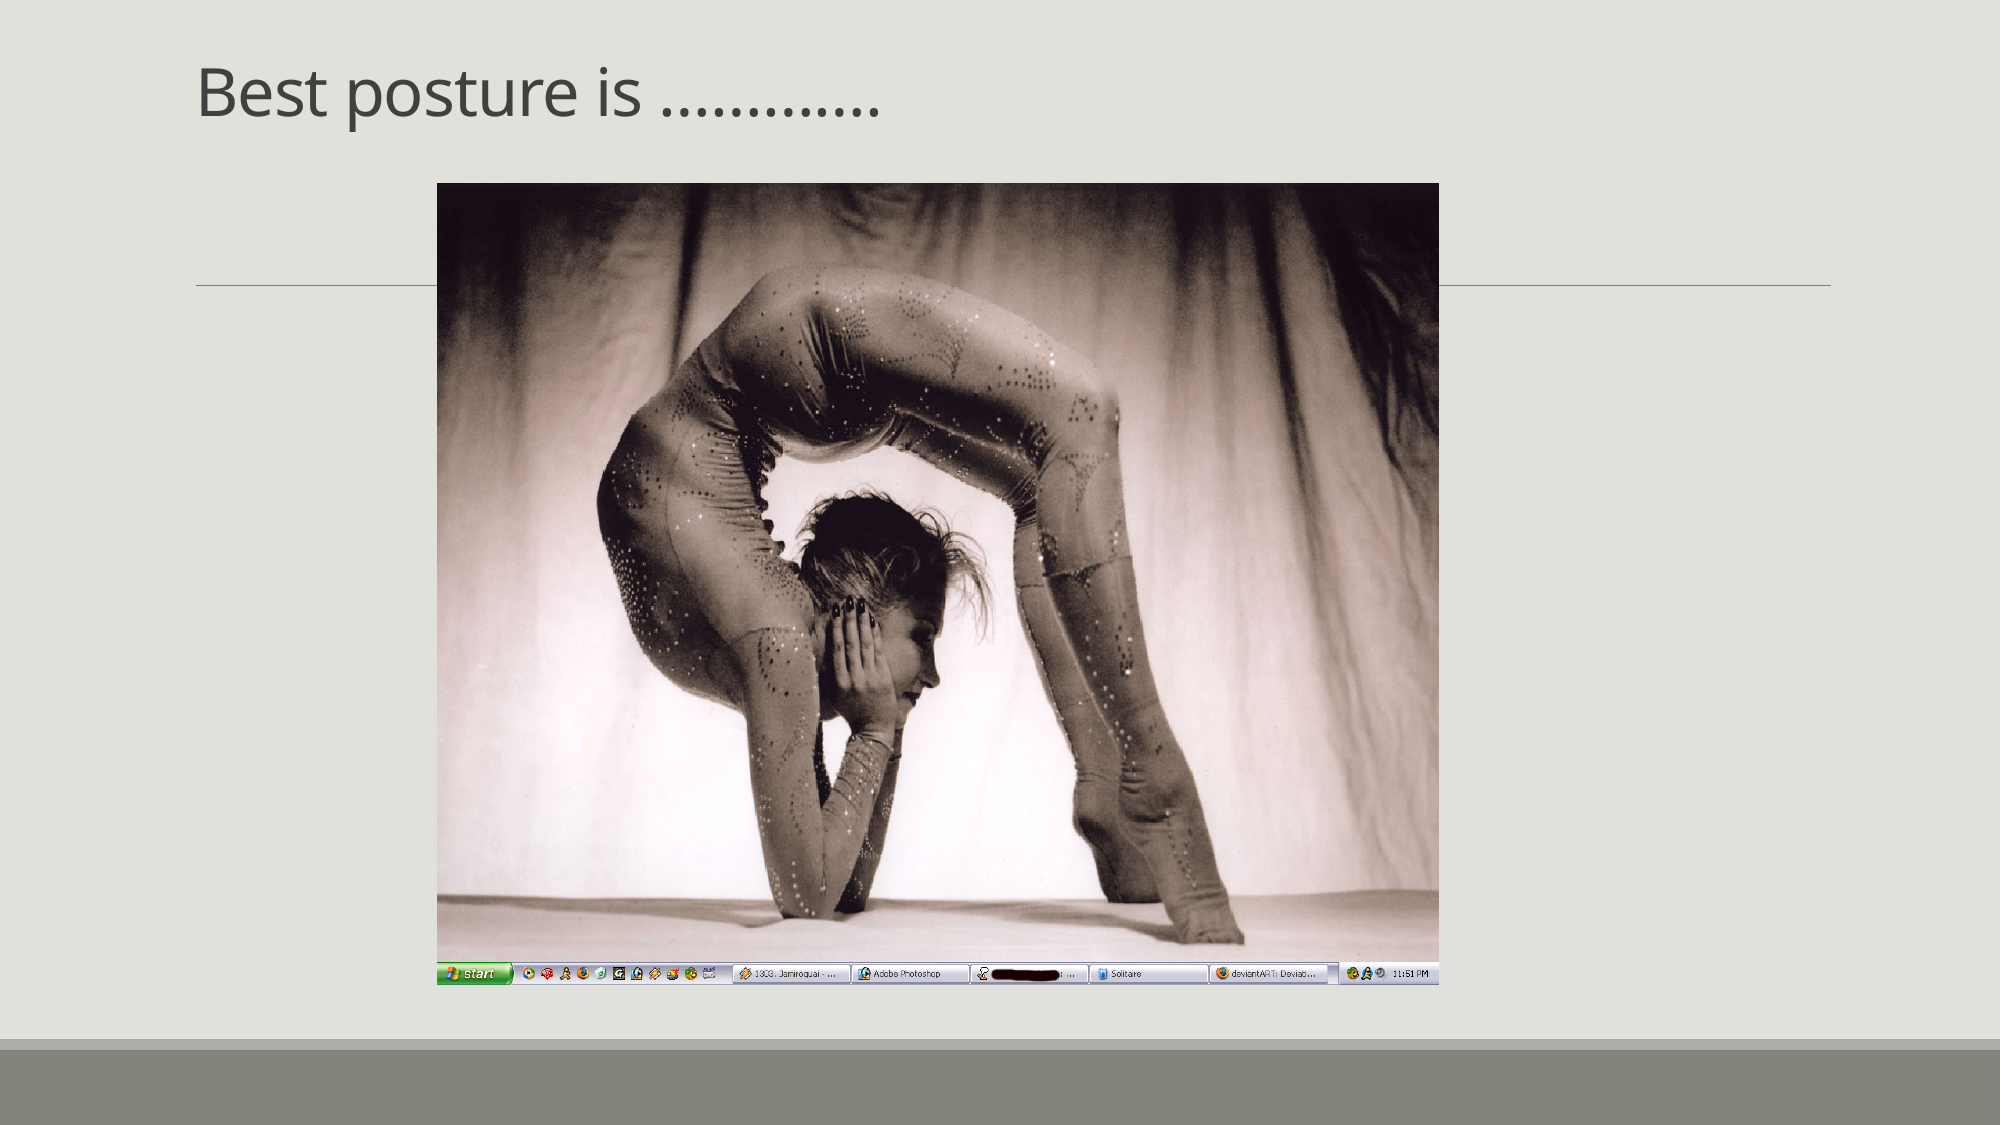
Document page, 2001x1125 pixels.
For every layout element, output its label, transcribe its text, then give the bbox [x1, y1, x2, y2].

title Best posture is …………. [180, 47, 1831, 286]
picture [437, 183, 1439, 985]
